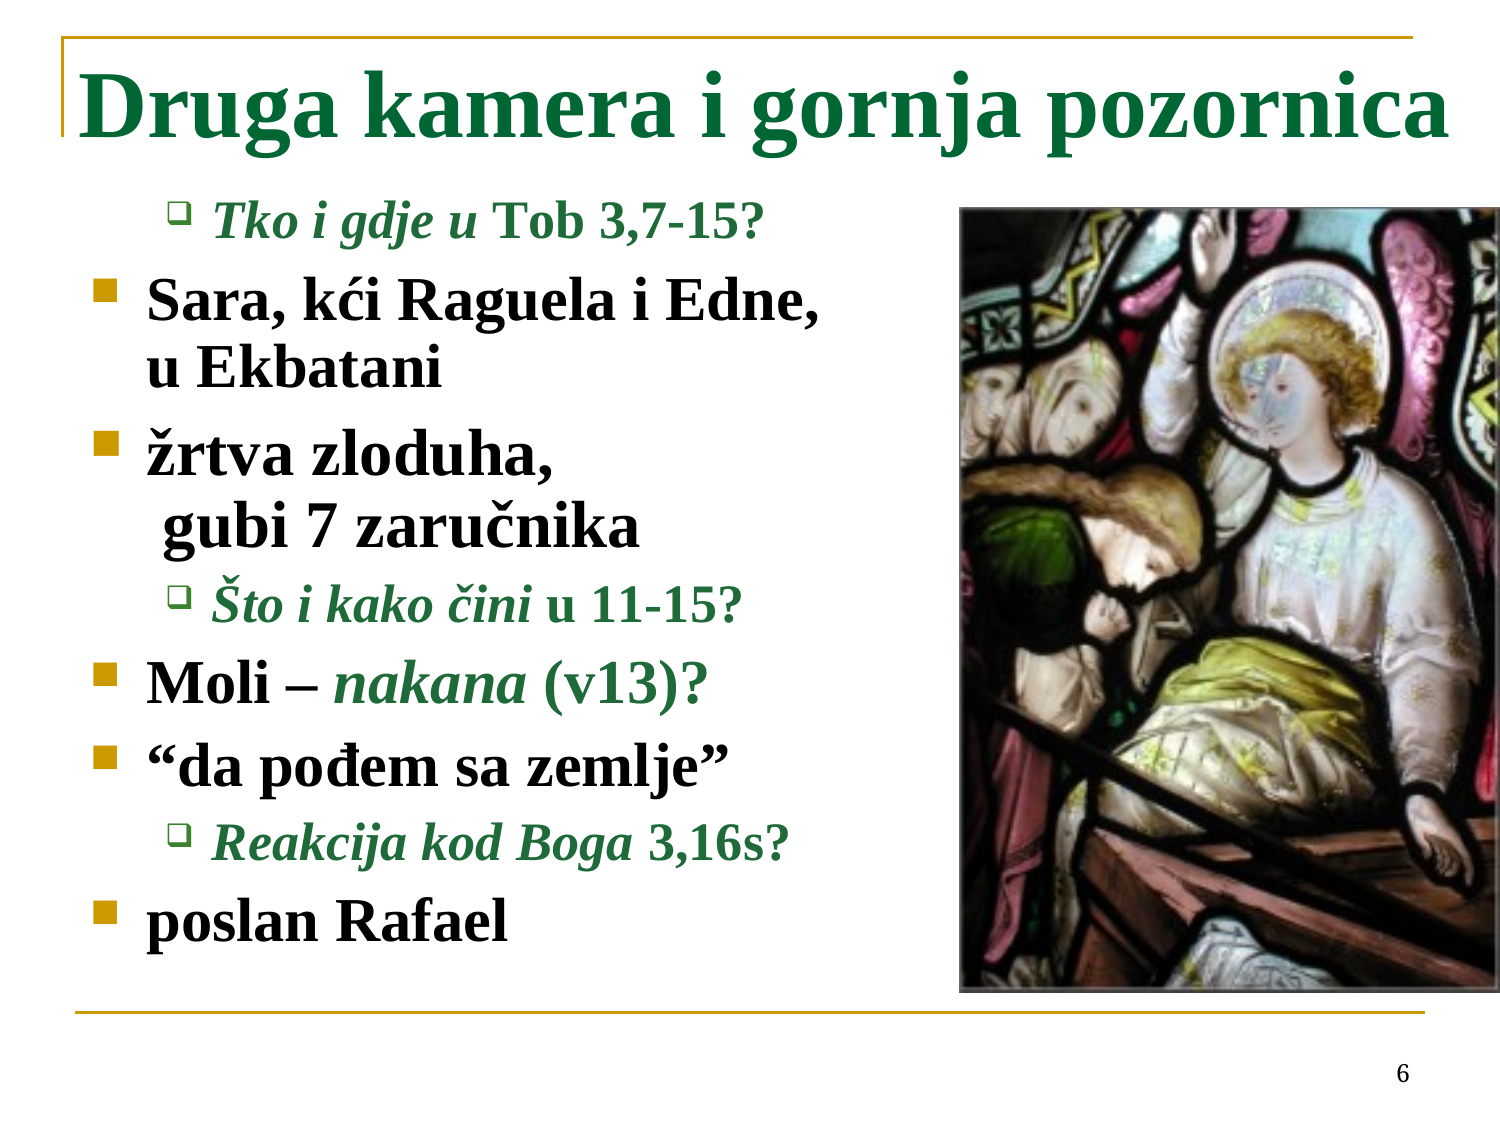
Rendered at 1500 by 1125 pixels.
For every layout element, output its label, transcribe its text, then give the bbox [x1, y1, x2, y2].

list Tko i gdje u Tob 3,7-15? Sara, kći Raguela i Edne, u Ekbatani žrtva zloduha, gubi 7 zaručnika Što i kako čini u 11-15? Moli – nakana (v13)? “da pođem sa zemlje” Reakcija kod Boga 3,16s? poslan Rafael [75, 184, 963, 1006]
text_box <number> [1074, 1024, 1426, 1100]
title Druga kamera i gornja pozornica [63, 33, 1489, 221]
picture [959, 207, 1500, 993]
